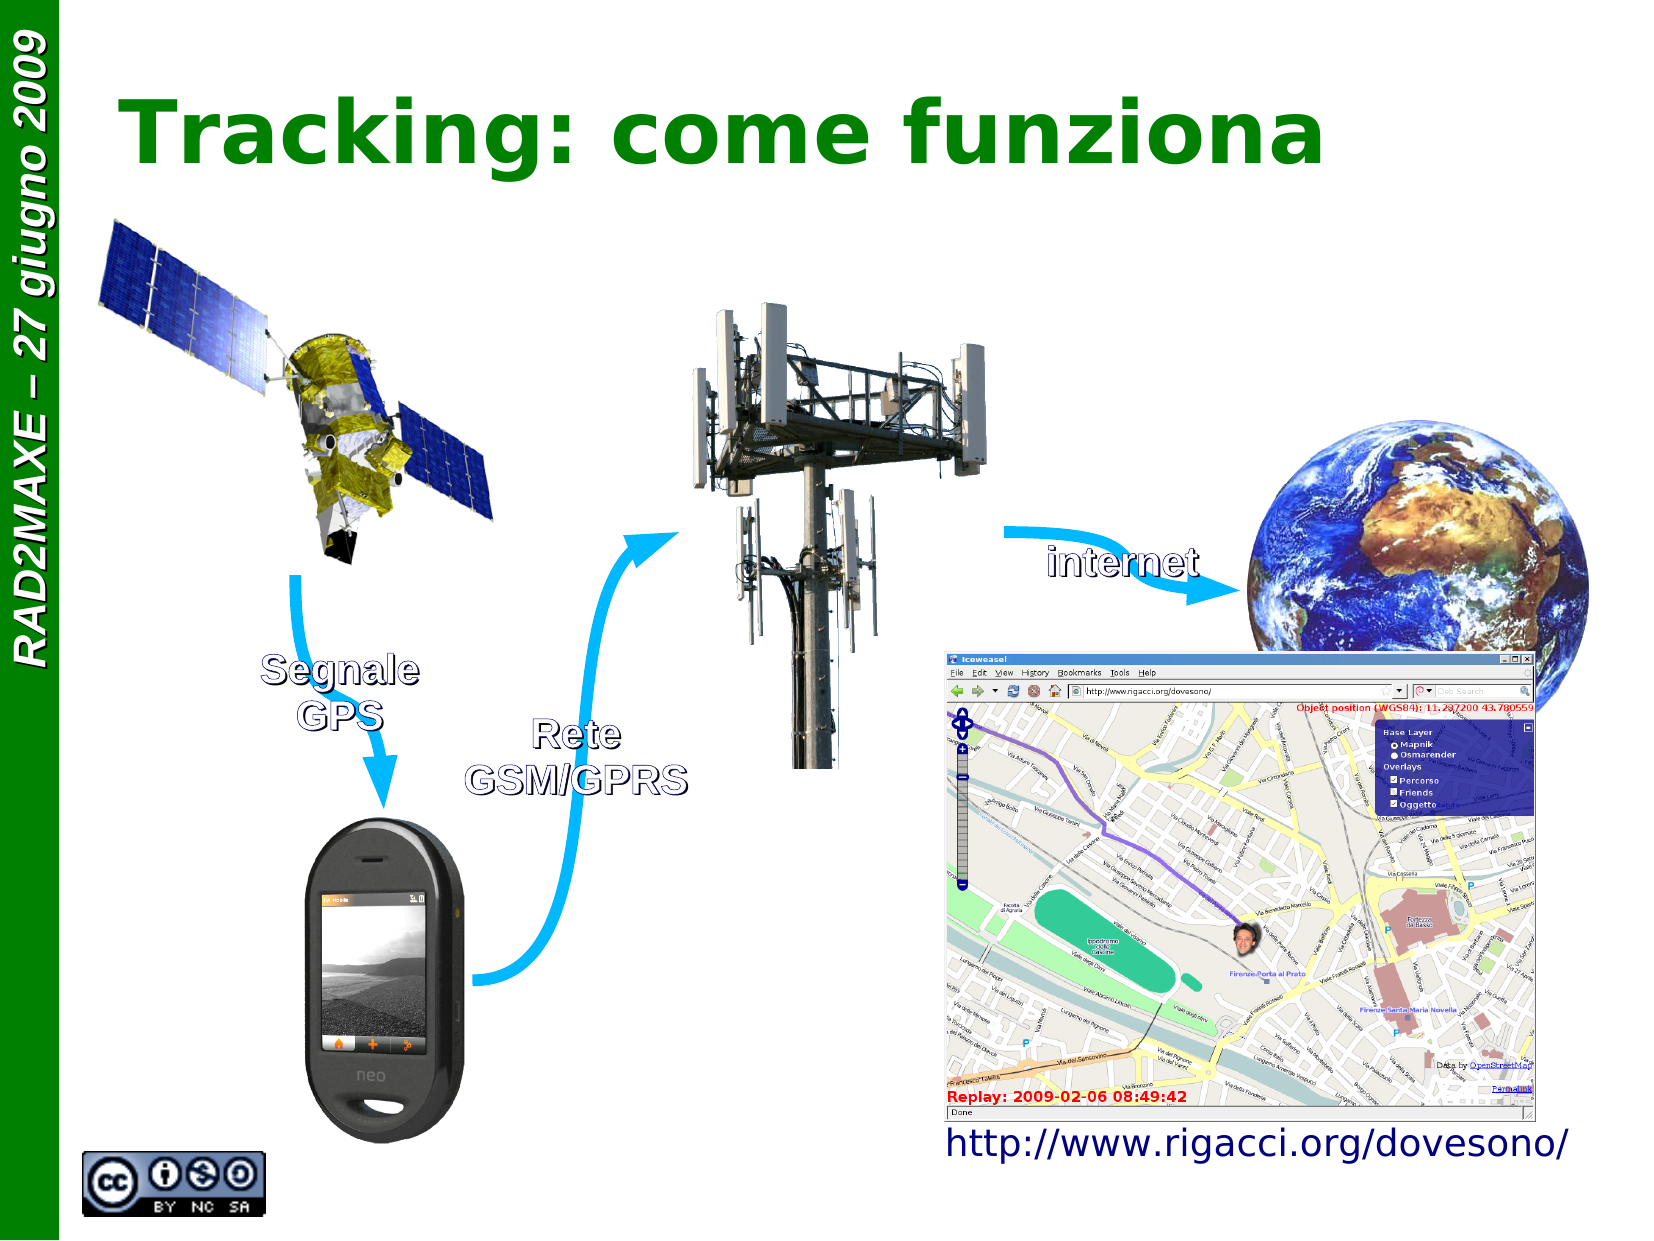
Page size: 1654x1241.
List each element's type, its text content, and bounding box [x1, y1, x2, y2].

picture [82, 1151, 266, 1217]
picture [679, 295, 1595, 1122]
picture [88, 206, 502, 576]
title Tracking: come funziona [118, 29, 1536, 237]
picture [295, 808, 473, 1152]
text_box http://www.rigacci.org/dovesono/ [944, 1122, 1570, 1166]
